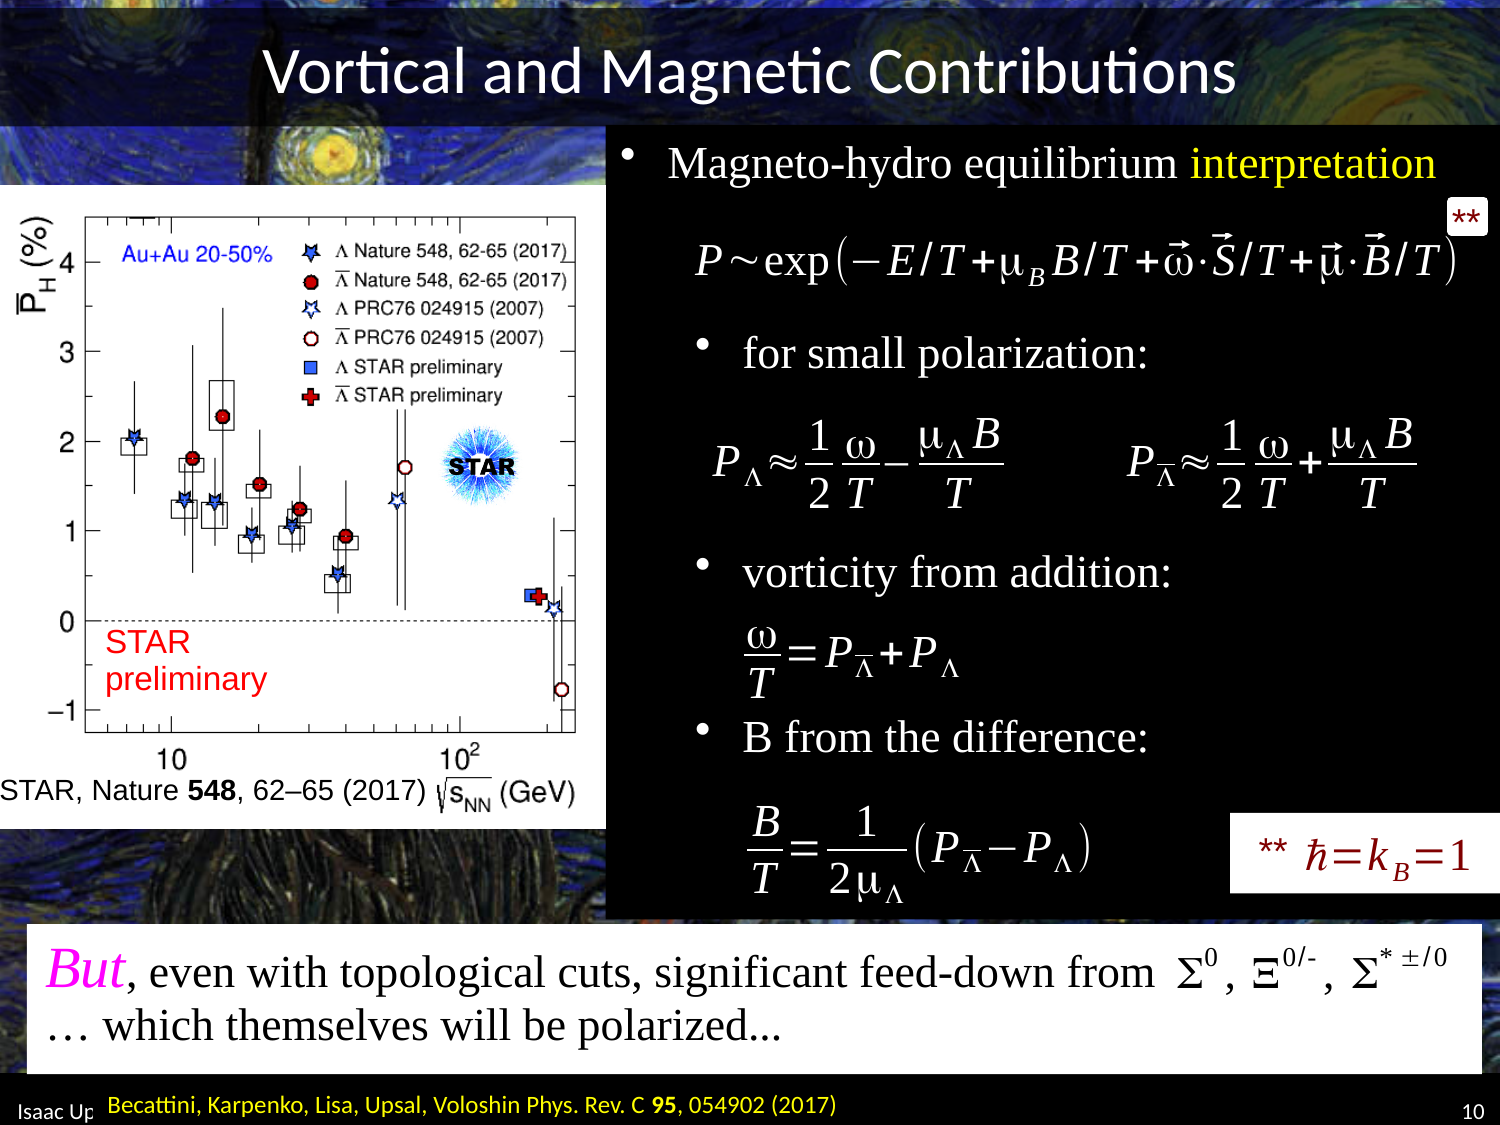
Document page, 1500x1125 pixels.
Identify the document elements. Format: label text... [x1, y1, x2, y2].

text_box Magneto-hydro equilibrium interpretation for small polarization: vorticity from addition: B from the difference: [605, 127, 1500, 920]
text_box – [885, 435, 961, 487]
text_box ** [1451, 201, 1492, 250]
title Vortical and Magnetic Contributions [0, 7, 1500, 127]
chart [736, 625, 967, 710]
text_box [1230, 812, 1500, 894]
picture [0, 0, 1500, 7]
text_box Becattini, Karpenko, Lisa, Upsal, Voloshin Phys. Rev. C 95, 054902 (2017) [92, 1080, 853, 1125]
text_box [26, 924, 1482, 1075]
text_box But, even with topological cuts, significant feed-down from … which themselves will be polarized... [45, 935, 1471, 1052]
chart [705, 408, 1426, 519]
chart [739, 795, 1098, 906]
text_box STAR, Nature 548, 62–65 (2017) [0, 774, 600, 820]
chart [687, 233, 1466, 293]
picture [0, 127, 1500, 1073]
chart [1297, 827, 1478, 887]
text_box ** [1258, 830, 1297, 873]
chart [1170, 941, 1454, 1000]
text_box STAR preliminary [105, 623, 346, 699]
